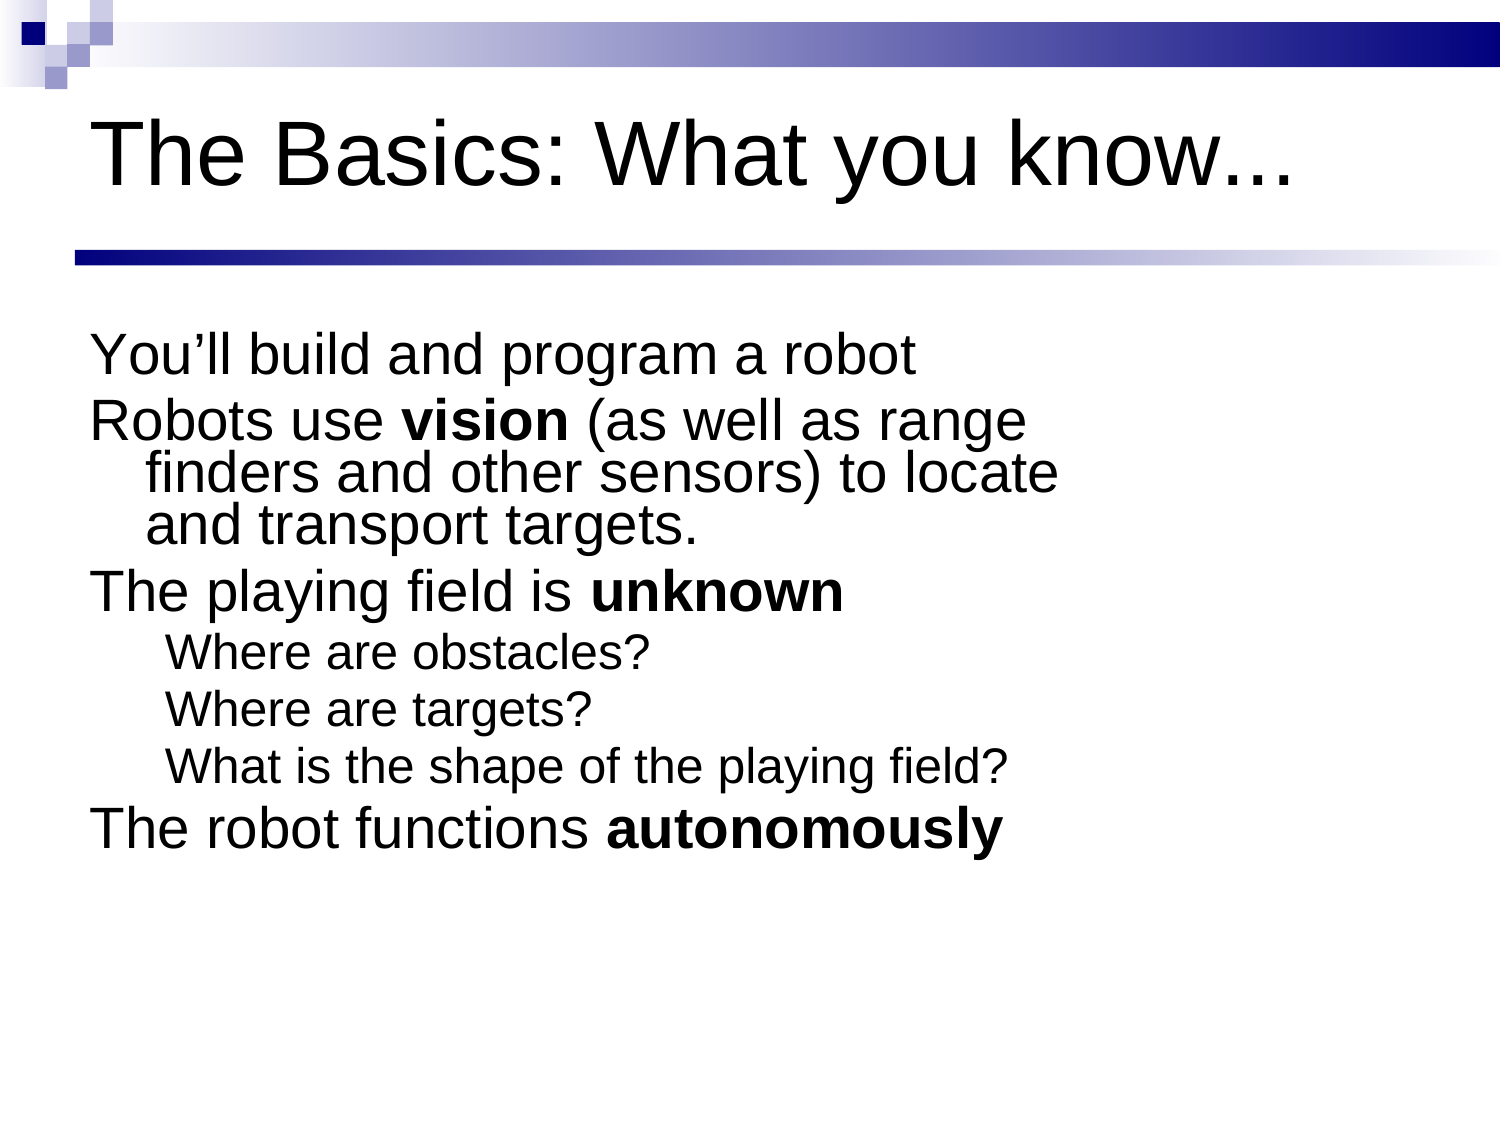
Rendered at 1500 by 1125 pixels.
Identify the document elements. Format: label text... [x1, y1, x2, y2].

title The Basics: What you know... [75, 75, 1426, 238]
list You’ll build and program a robot Robots use vision (as well as range finders and other sensors) to locate and transport targets. The playing field is unknown Where are obstacles? Where are targets? What is the shape of the playing field? The robot functions autonomously [75, 324, 1188, 1051]
